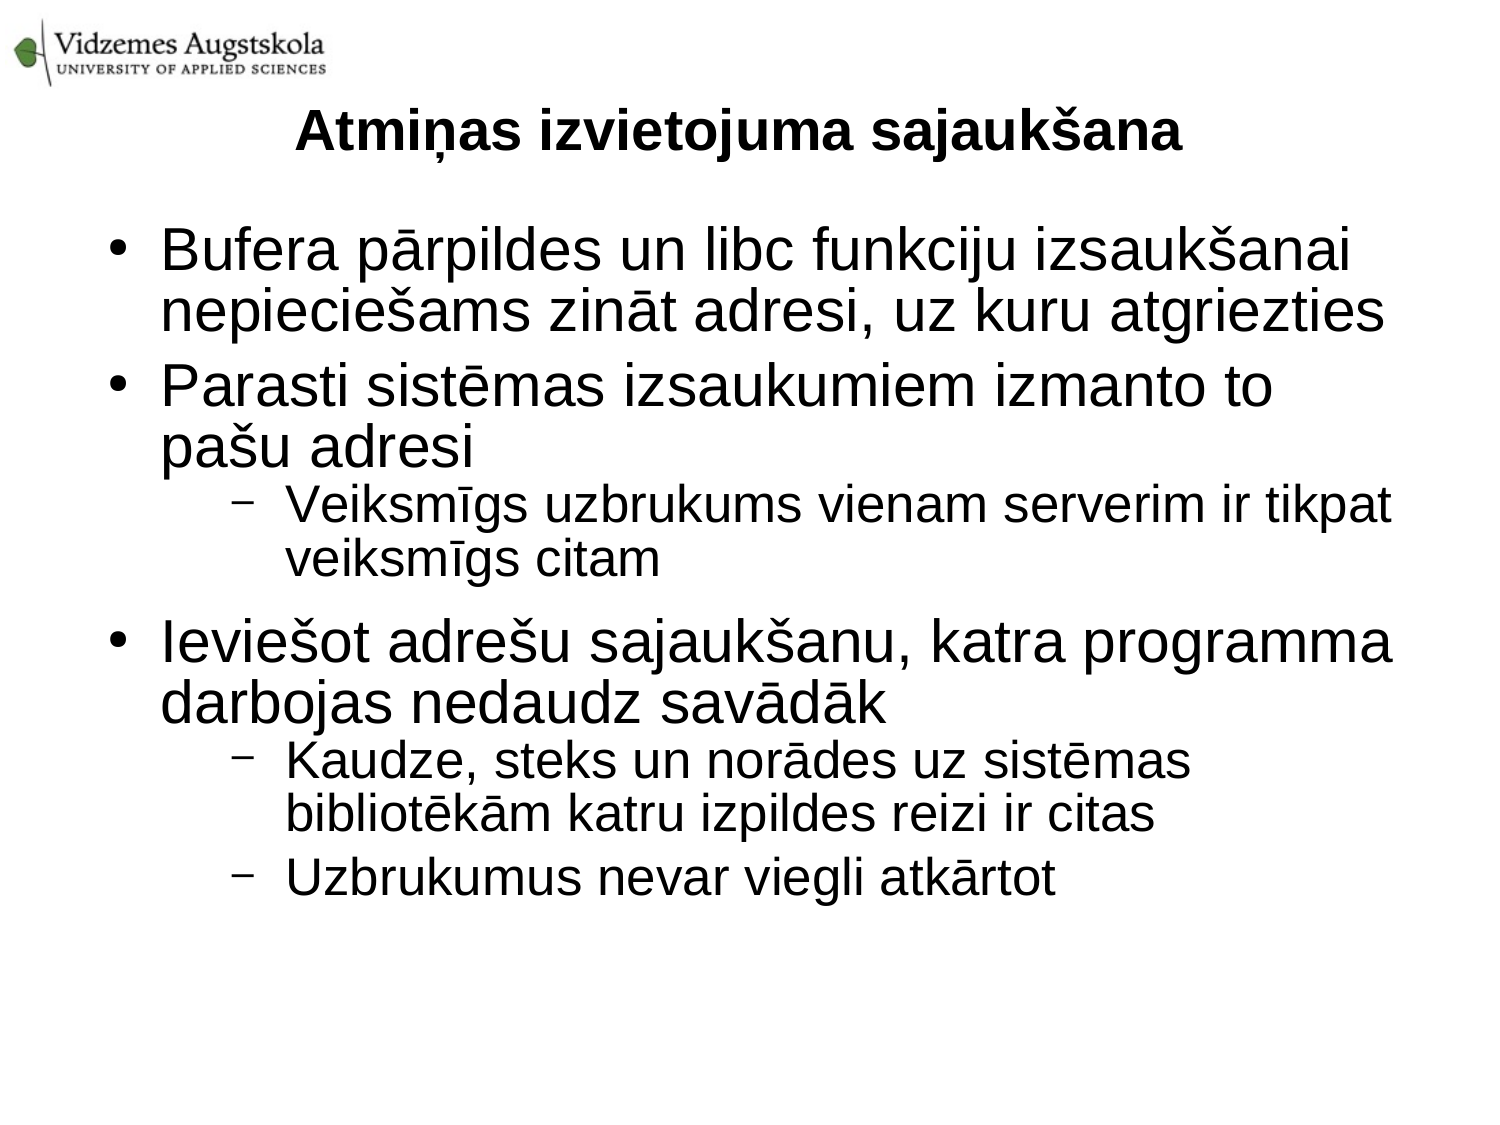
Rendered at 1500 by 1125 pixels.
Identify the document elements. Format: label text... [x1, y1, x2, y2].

title Atmiņas izvietojuma sajaukšana [85, 87, 1372, 177]
list Bufera pārpildes un libc funkciju izsaukšanai nepieciešams zināt adresi, uz kuru atgriezties Parasti sistēmas izsaukumiem izmanto to pašu adresi Veiksmīgs uzbrukums vienam serverim ir tikpat veiksmīgs citam Ieviešot adrešu sajaukšanu, katra programma darbojas nedaudz savādāk Kaudze, steks un norādes uz sistēmas bibliotēkām katru izpildes reizi ir citas Uzbrukumus nevar viegli atkārtot [74, 214, 1424, 1004]
picture [5, 2, 334, 102]
